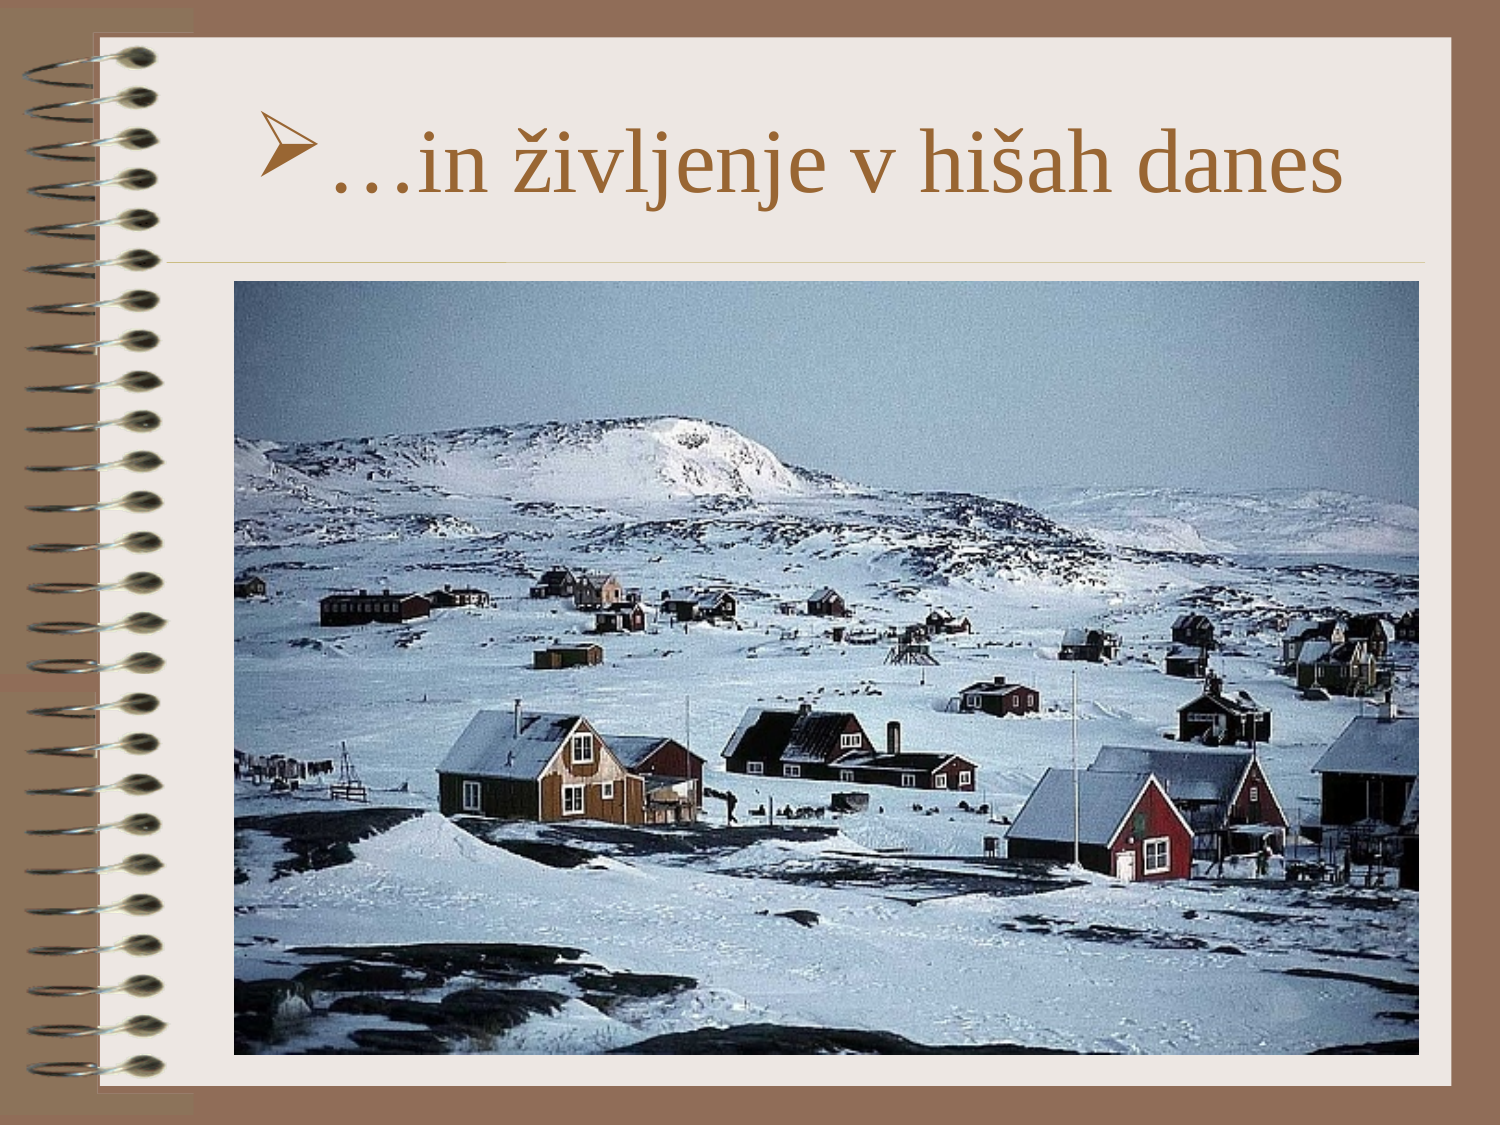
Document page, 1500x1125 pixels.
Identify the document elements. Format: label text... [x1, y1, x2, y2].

title …in življenje v hišah danes [174, 62, 1425, 250]
picture [0, 692, 194, 1115]
picture [0, 8, 194, 674]
picture [234, 281, 1419, 1055]
